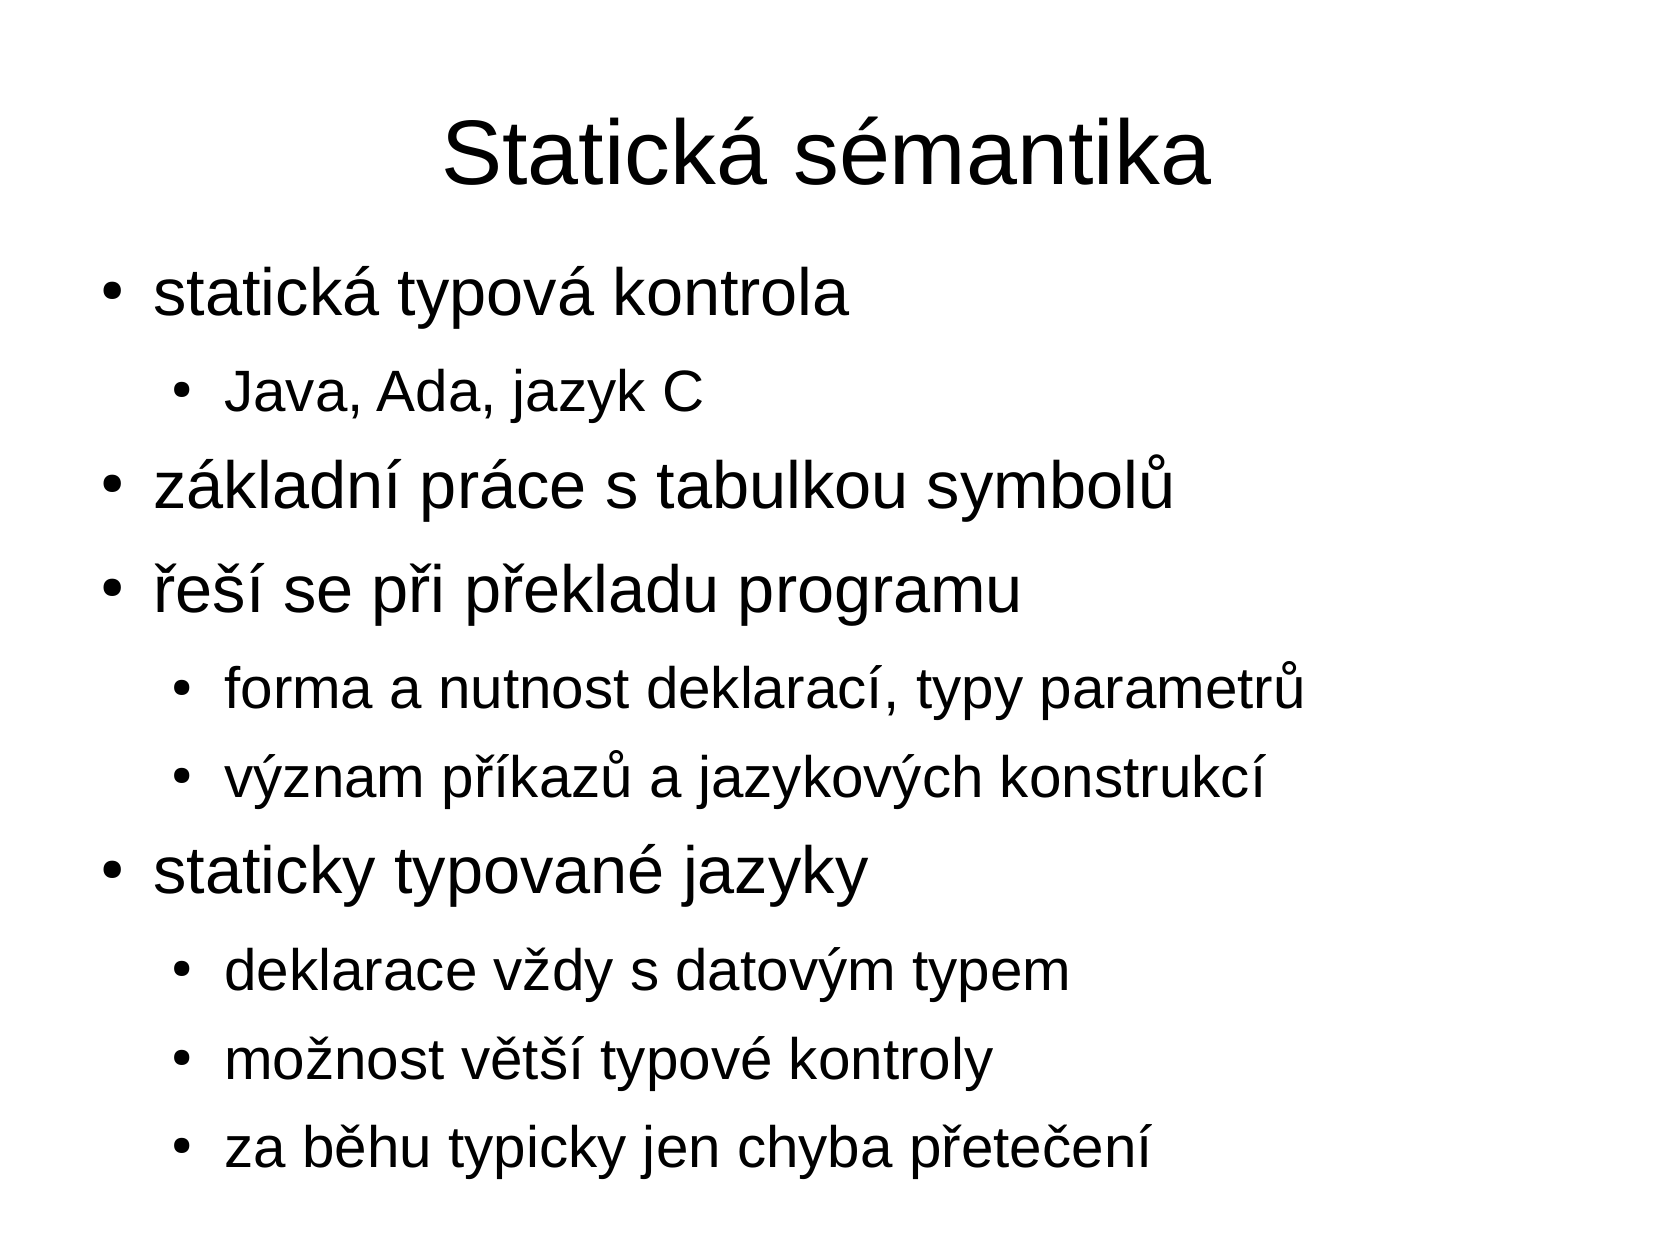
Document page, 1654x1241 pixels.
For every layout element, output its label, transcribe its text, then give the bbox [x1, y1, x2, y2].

title Statická sémantika [82, 56, 1571, 250]
list statická typová kontrola Java, Ada, jazyk C základní práce s tabulkou symbolů řeší se při překladu programu forma a nutnost deklarací, typy parametrů význam příkazů a jazykových konstrukcí staticky typované jazyky deklarace vždy s datovým typem možnost větší typové kontroly za běhu typicky jen chyba přetečení [82, 254, 1612, 1179]
